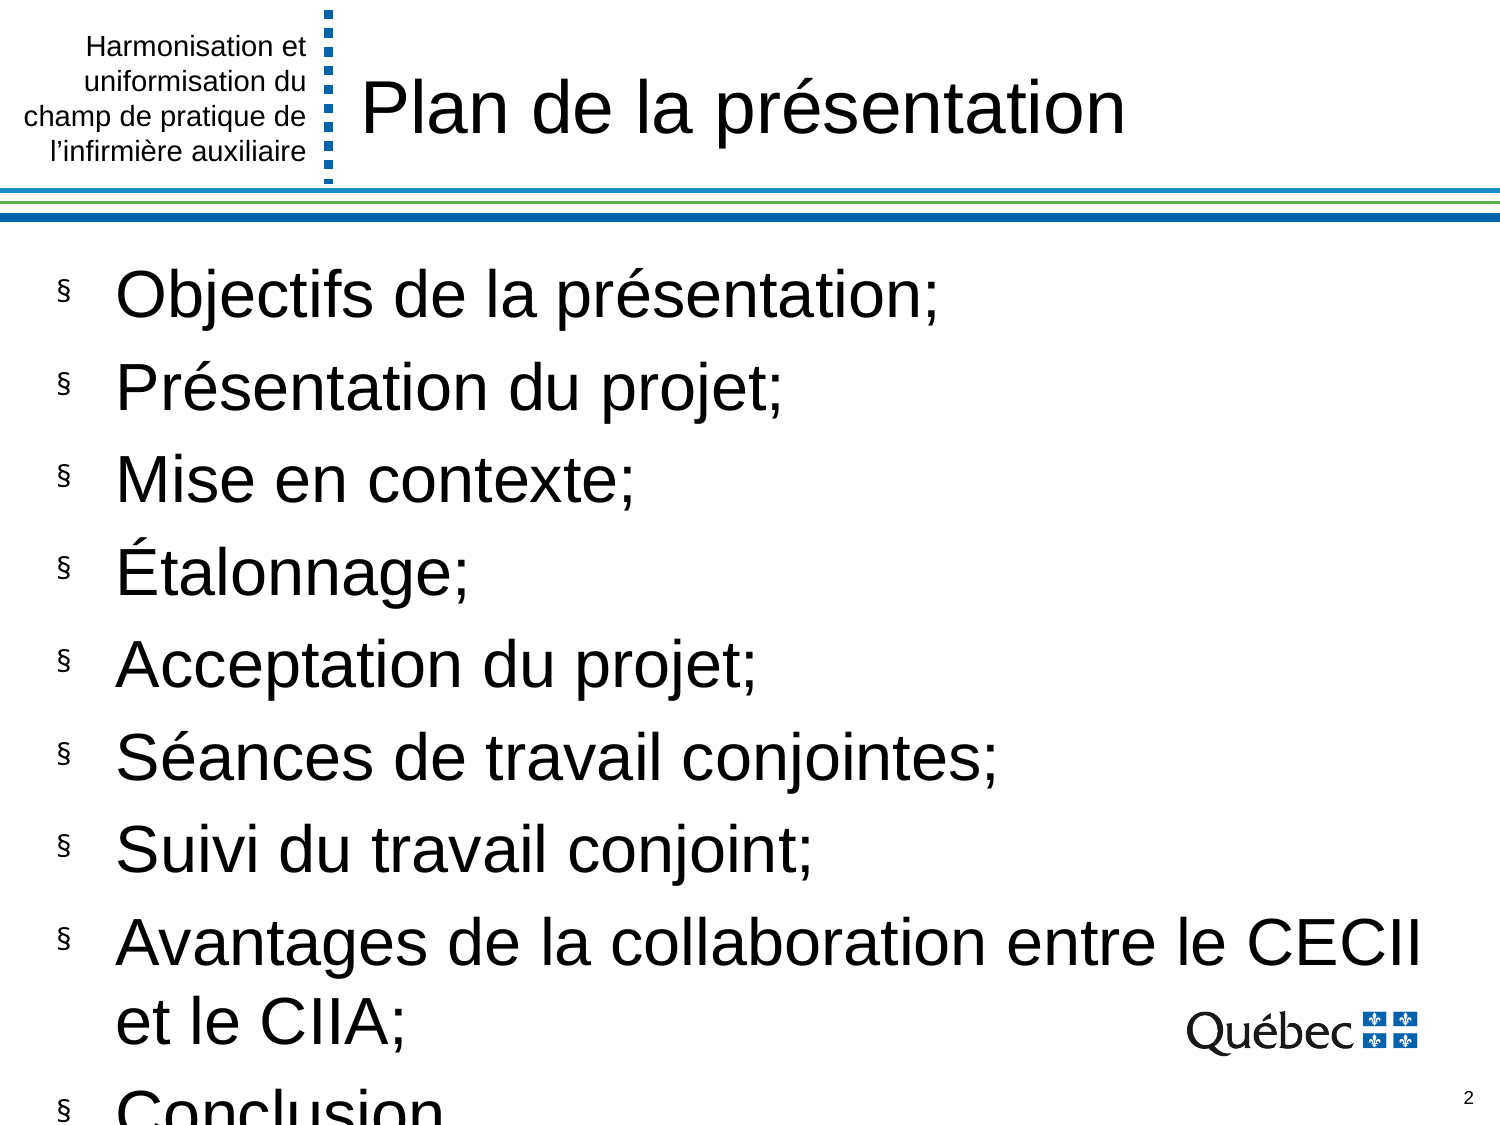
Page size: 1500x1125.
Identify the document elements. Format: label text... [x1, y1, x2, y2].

text_box Plan de la présentation [348, 11, 1489, 188]
text_box Harmonisation et uniformisation du champ de pratique de l’infirmière auxiliaire [5, 0, 319, 195]
text_box Objectifs de la présentation; Présentation du projet; Mise en contexte; Étalonnage; Acceptation du projet; Séances de travail conjointes; Suivi du travail conjoint; Avantages de la collaboration entre le CECII et le CIIA; Conclusion. [41, 243, 1459, 988]
text_box Plan de la présentation [348, 193, 1489, 197]
picture [1163, 987, 1441, 1072]
text_box <numéro> [1449, 1078, 1500, 1125]
